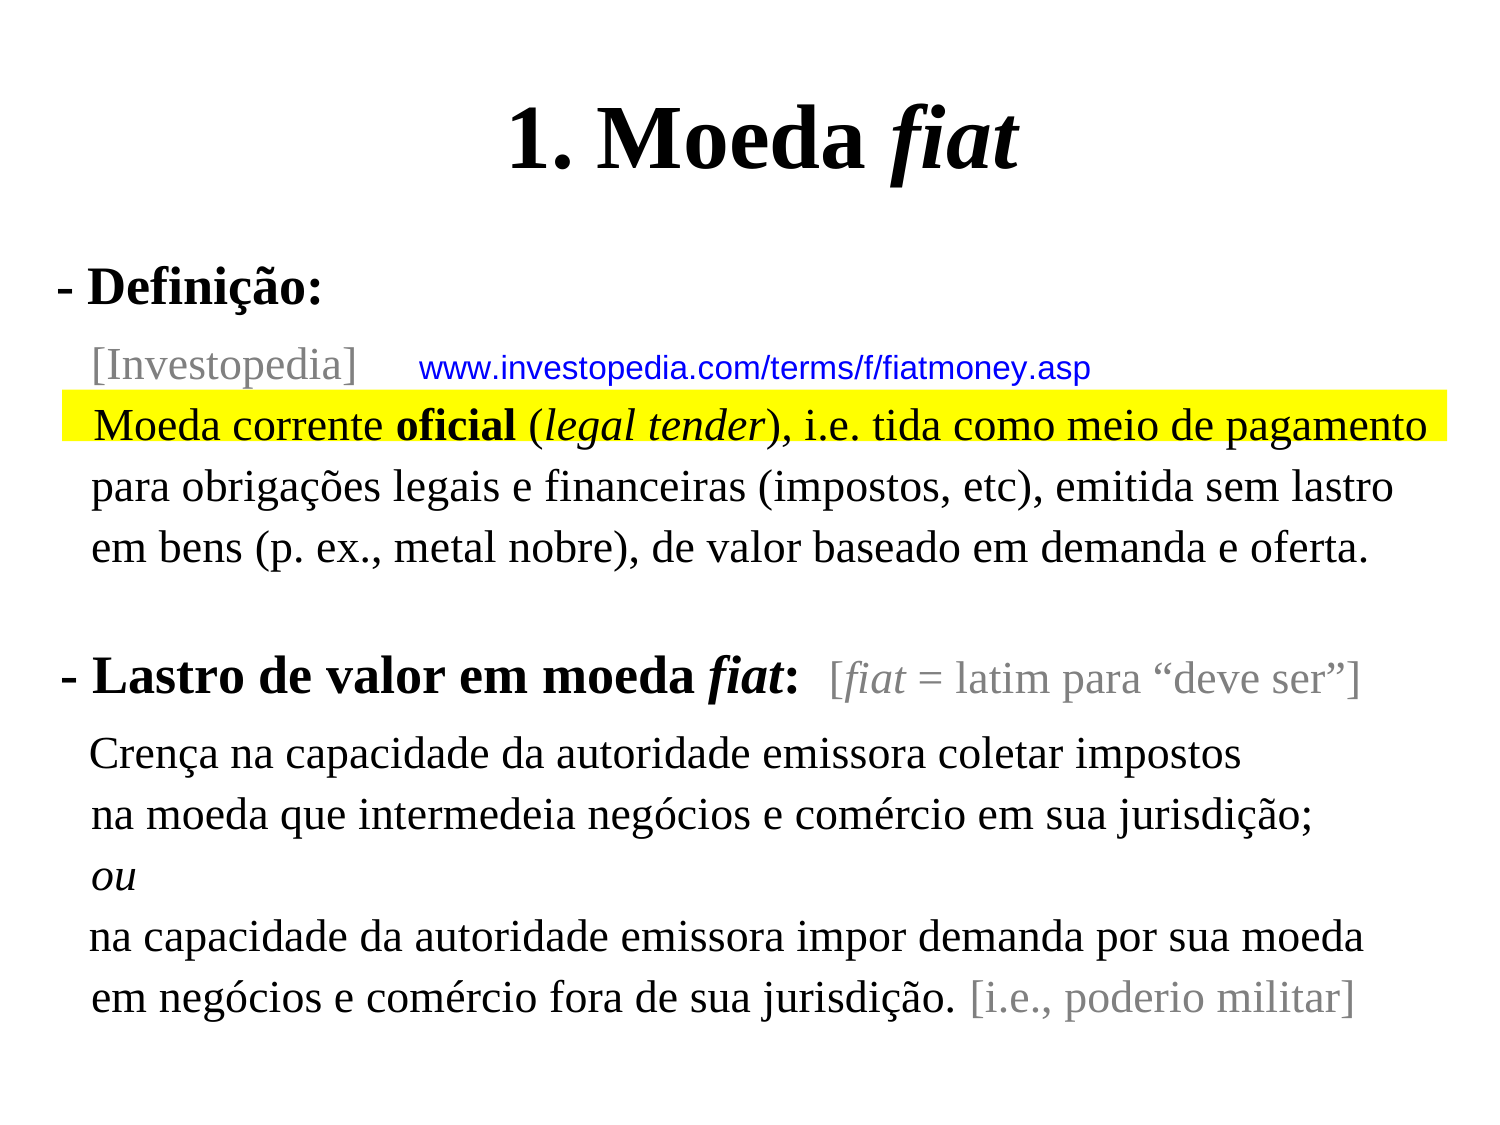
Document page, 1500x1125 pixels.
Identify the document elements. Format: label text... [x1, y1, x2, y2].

title 1. Moeda fiat [97, 63, 1426, 214]
text_box [1442, 389, 1448, 442]
text_box - Definição: [Investopedia] www.investopedia.com/terms/f/fiatmoney.asp Moeda corrente oficial (legal tender), i.e. tida como meio de pagamento para obrigações legais e financeiras (impostos, etc), emitida sem lastro em bens (p. ex., metal nobre), de valor baseado em demanda e oferta. - Lastro de valor em moeda fiat: [fiat = latim para “deve ser”] Crença na capacidade da autoridade emissora coletar impostos na moeda que intermedeia negócios e comércio em sua jurisdição; ou na capacidade da autoridade emissora impor demanda por sua moeda em negócios e comércio fora de sua jurisdição. [i.e., poderio militar] [56, 244, 1442, 1024]
